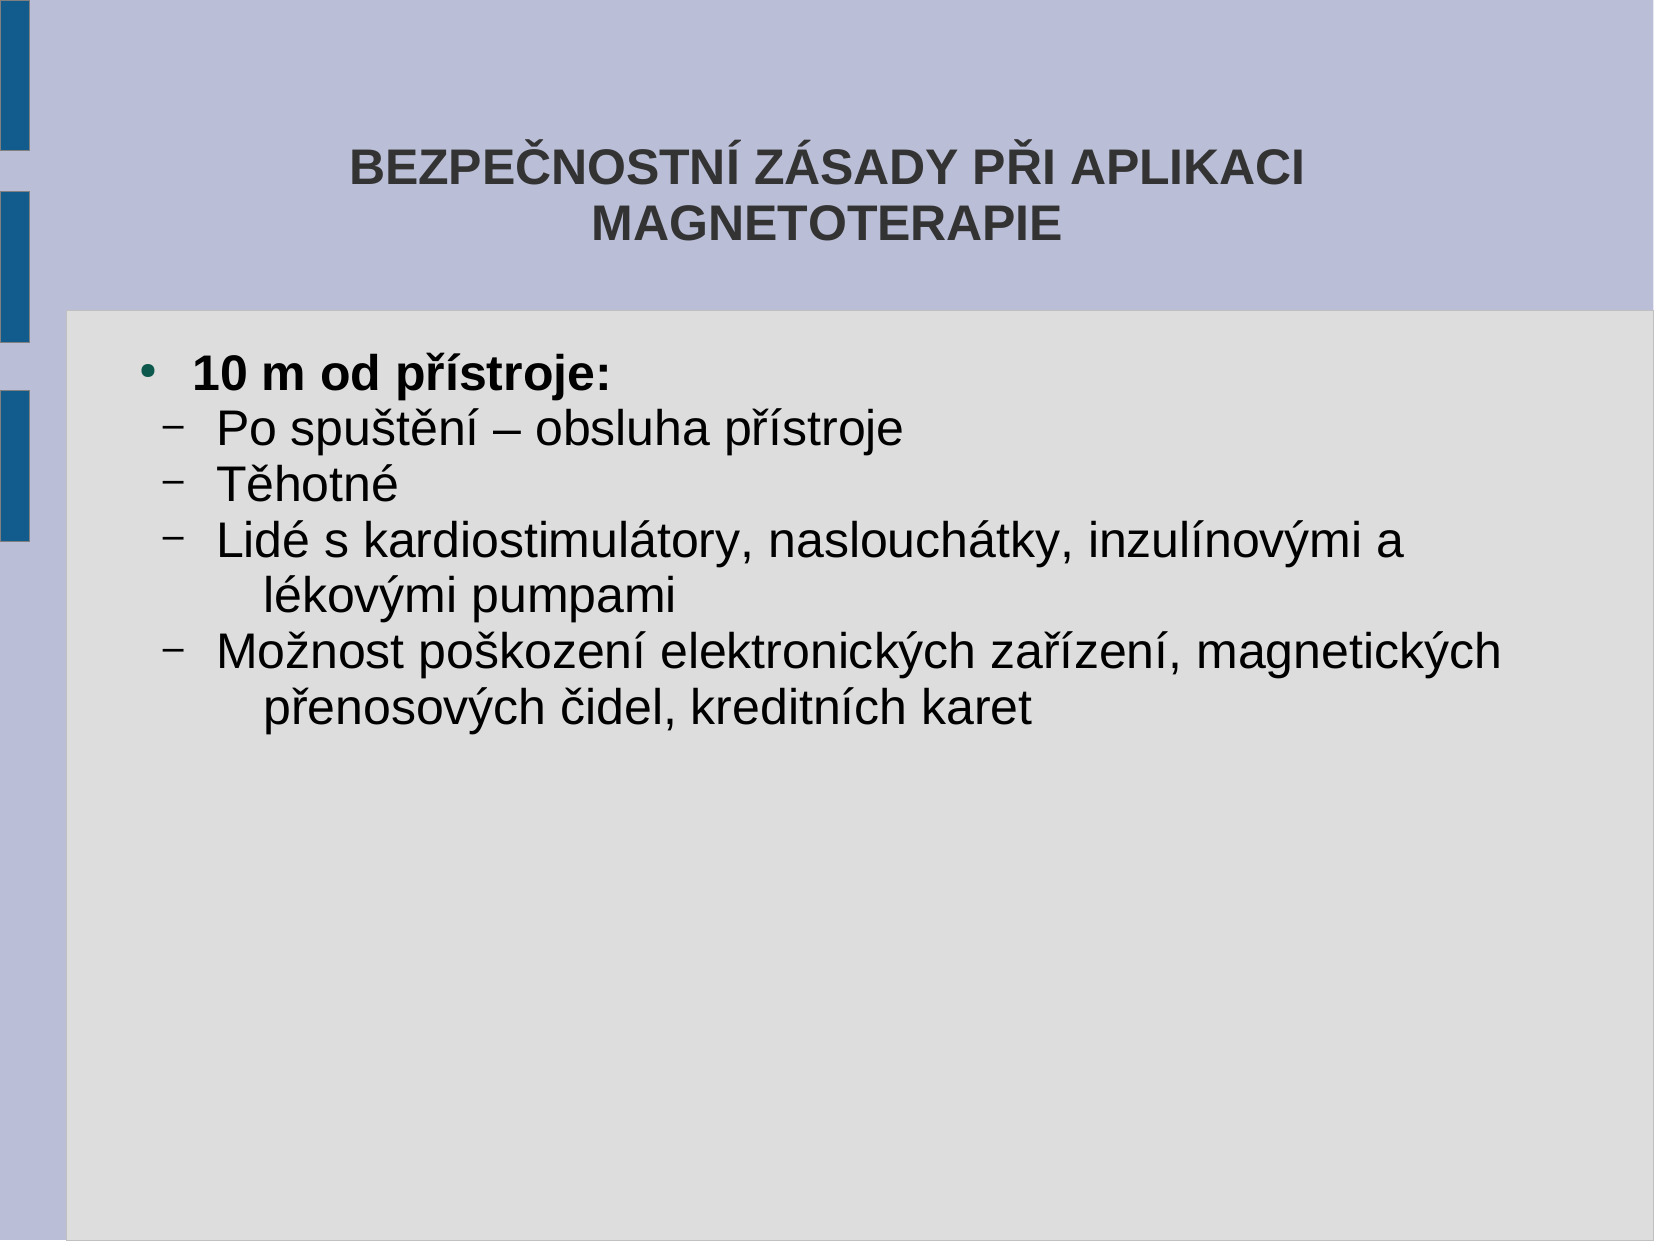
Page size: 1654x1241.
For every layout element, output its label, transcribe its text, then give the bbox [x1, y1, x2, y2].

title BEZPEČNOSTNÍ ZÁSADY PŘI APLIKACI MAGNETOTERAPIE [121, 91, 1534, 299]
list 10 m od přístroje: Po spuštění – obsluha přístroje Těhotné Lidé s kardiostimulátory, naslouchátky, inzulínovými a lékovými pumpami Možnost poškození elektronických zařízení, magnetických přenosových čidel, kreditních karet [121, 344, 1534, 1127]
